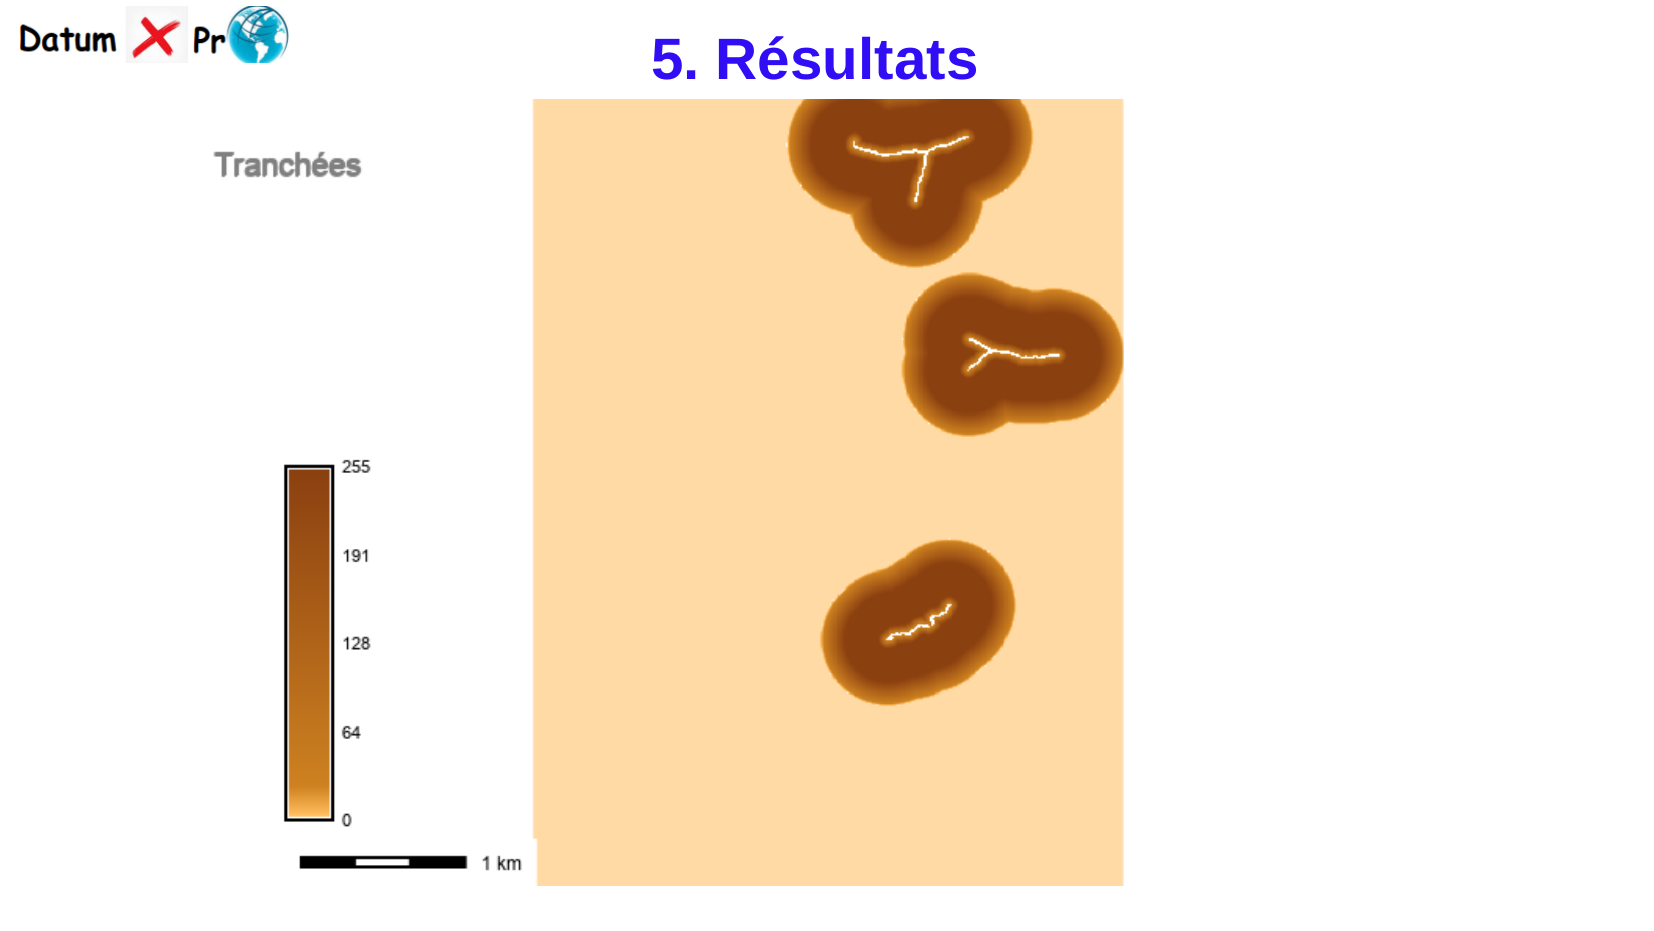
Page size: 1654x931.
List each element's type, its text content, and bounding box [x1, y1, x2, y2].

title 5. Résultats [165, 23, 1465, 89]
picture [0, 6, 319, 63]
picture [50, 99, 1607, 886]
